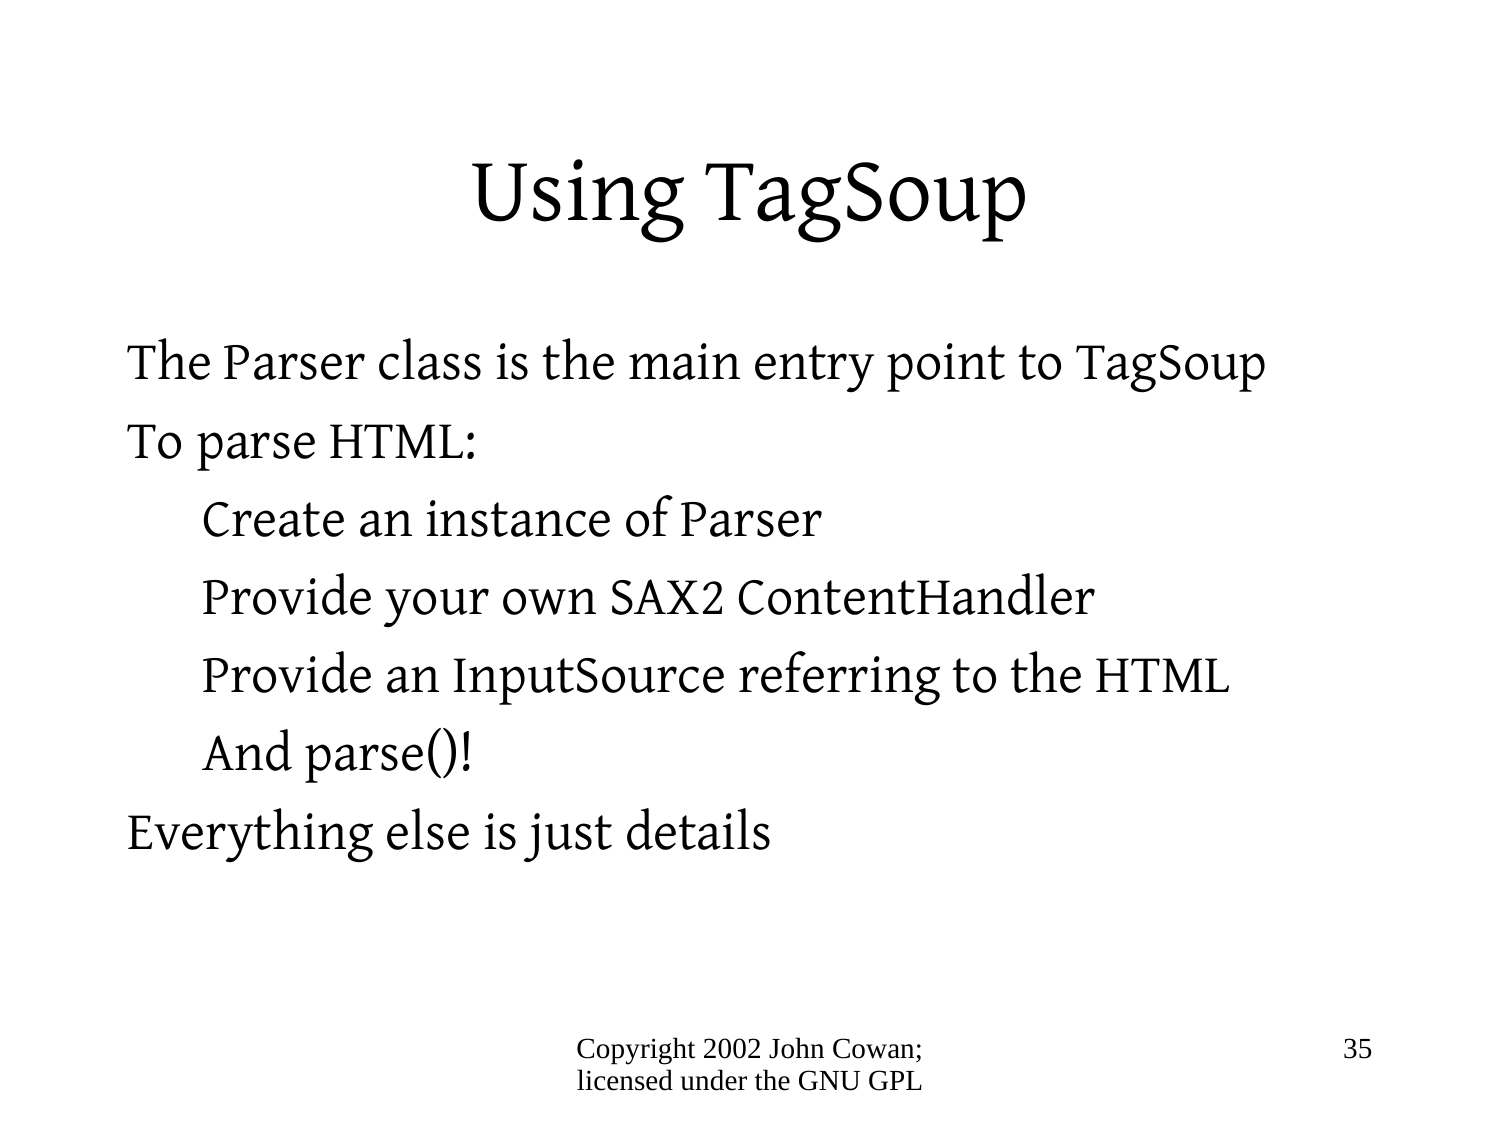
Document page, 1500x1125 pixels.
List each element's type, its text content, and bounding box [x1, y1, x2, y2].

title Using TagSoup [112, 99, 1388, 288]
text_box Copyright 2002 John Cowan; licensed under the GNU GPL [512, 1027, 988, 1107]
text_box 35 [1074, 1027, 1388, 1074]
list The Parser class is the main entry point to TagSoup To parse HTML: Create an instance of Parser Provide your own SAX2 ContentHandler Provide an InputSource referring to the HTML And parse()! Everything else is just details [112, 324, 1388, 1027]
